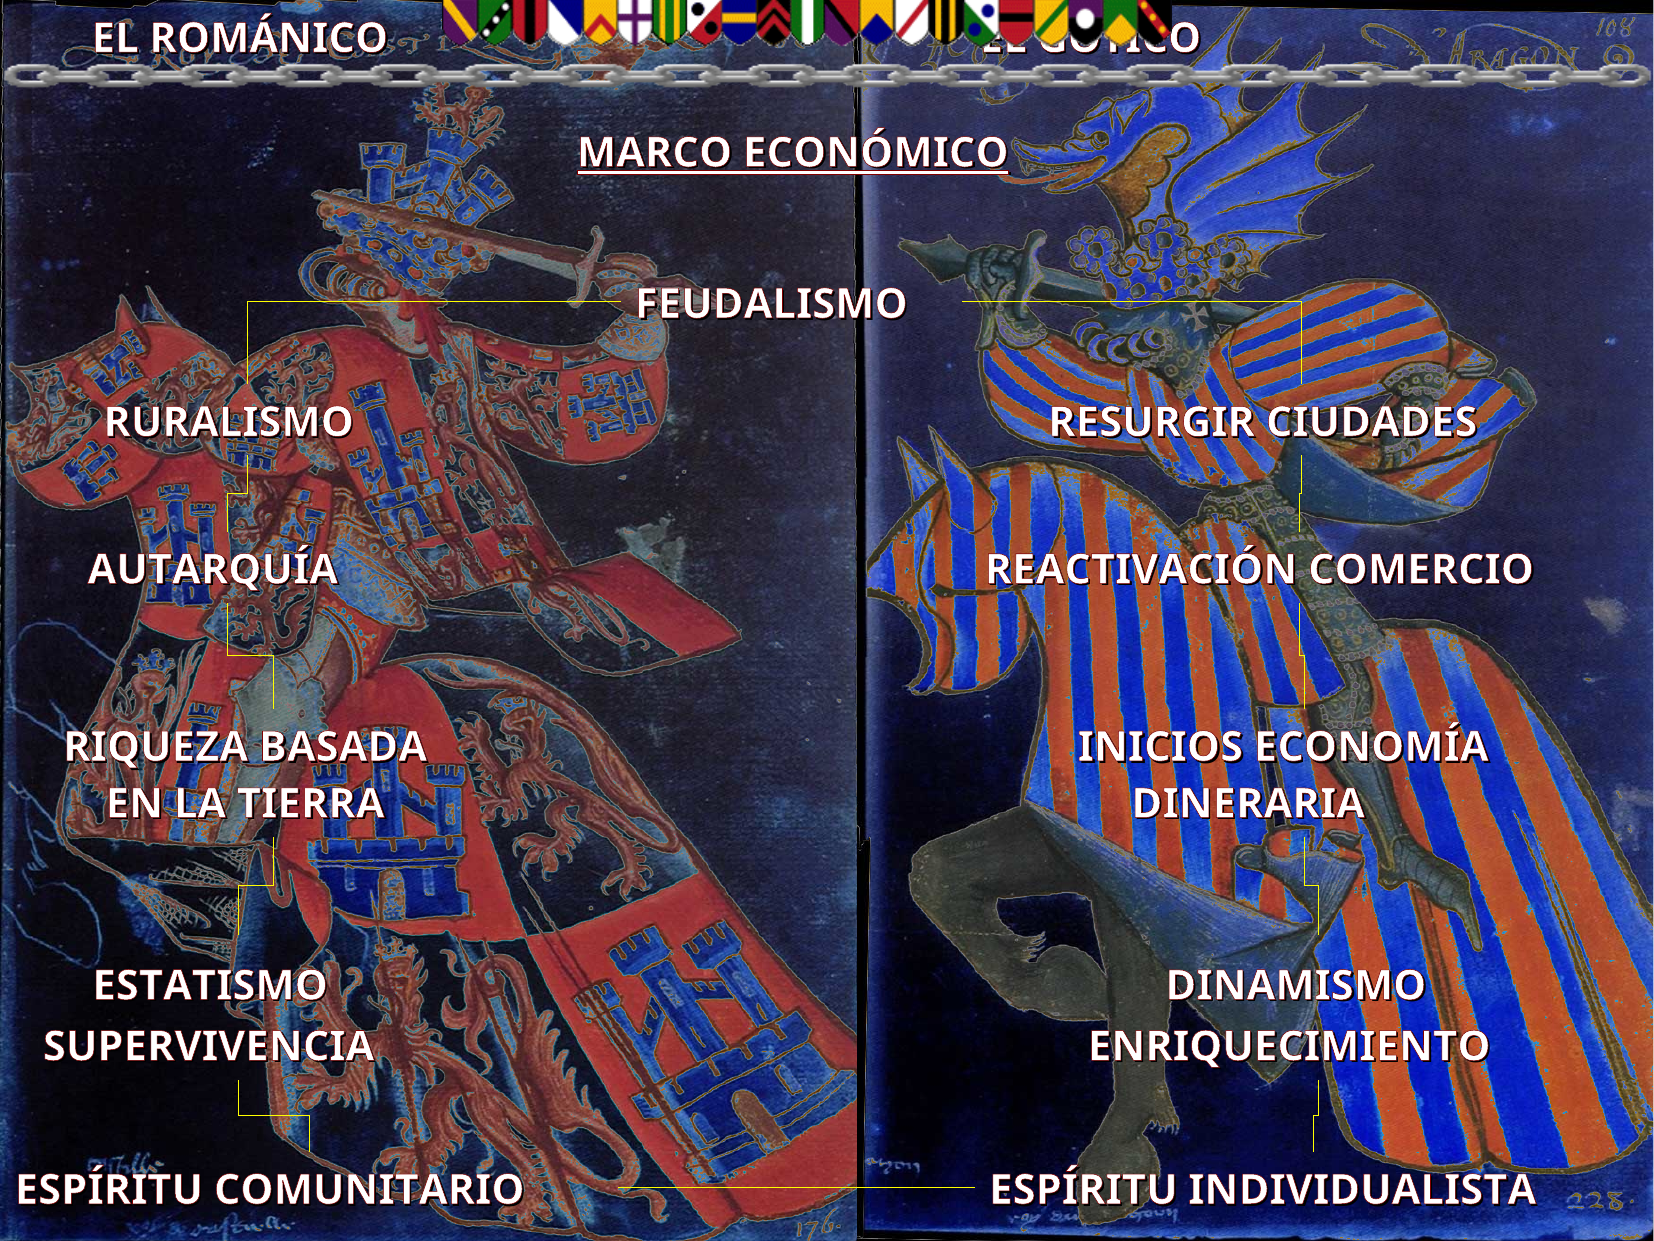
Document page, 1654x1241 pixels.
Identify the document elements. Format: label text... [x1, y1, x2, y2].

text_box MARCO ECONÓMICO [562, 114, 1065, 179]
text_box RURALISMO [88, 383, 407, 448]
text_box RIQUEZA BASADA EN LA TIERRA [48, 708, 500, 822]
text_box FEUDALISMO [620, 265, 963, 330]
text_box EL ROMÁNICO EL GÓTICO [76, 0, 1452, 58]
text_box INICIOS ECONOMÍA DINERARIA [1062, 708, 1547, 822]
text_box ESPÍRITU COMUNITARIO [0, 1151, 619, 1216]
picture [0, 0, 1654, 1241]
text_box ESTATISMO SUPERVIVENCIA [28, 934, 449, 1062]
text_box AUTARQUÍA [72, 531, 384, 596]
text_box ESPÍRITU INDIVIDUALISTA [974, 1151, 1653, 1216]
text_box DINAMISMO ENRIQUECIMIENTO [1073, 934, 1564, 1062]
picture [442, 0, 1172, 48]
text_box RESURGIR CIUDADES [1033, 383, 1571, 448]
text_box REACTIVACIÓN COMERCIO [969, 531, 1629, 596]
